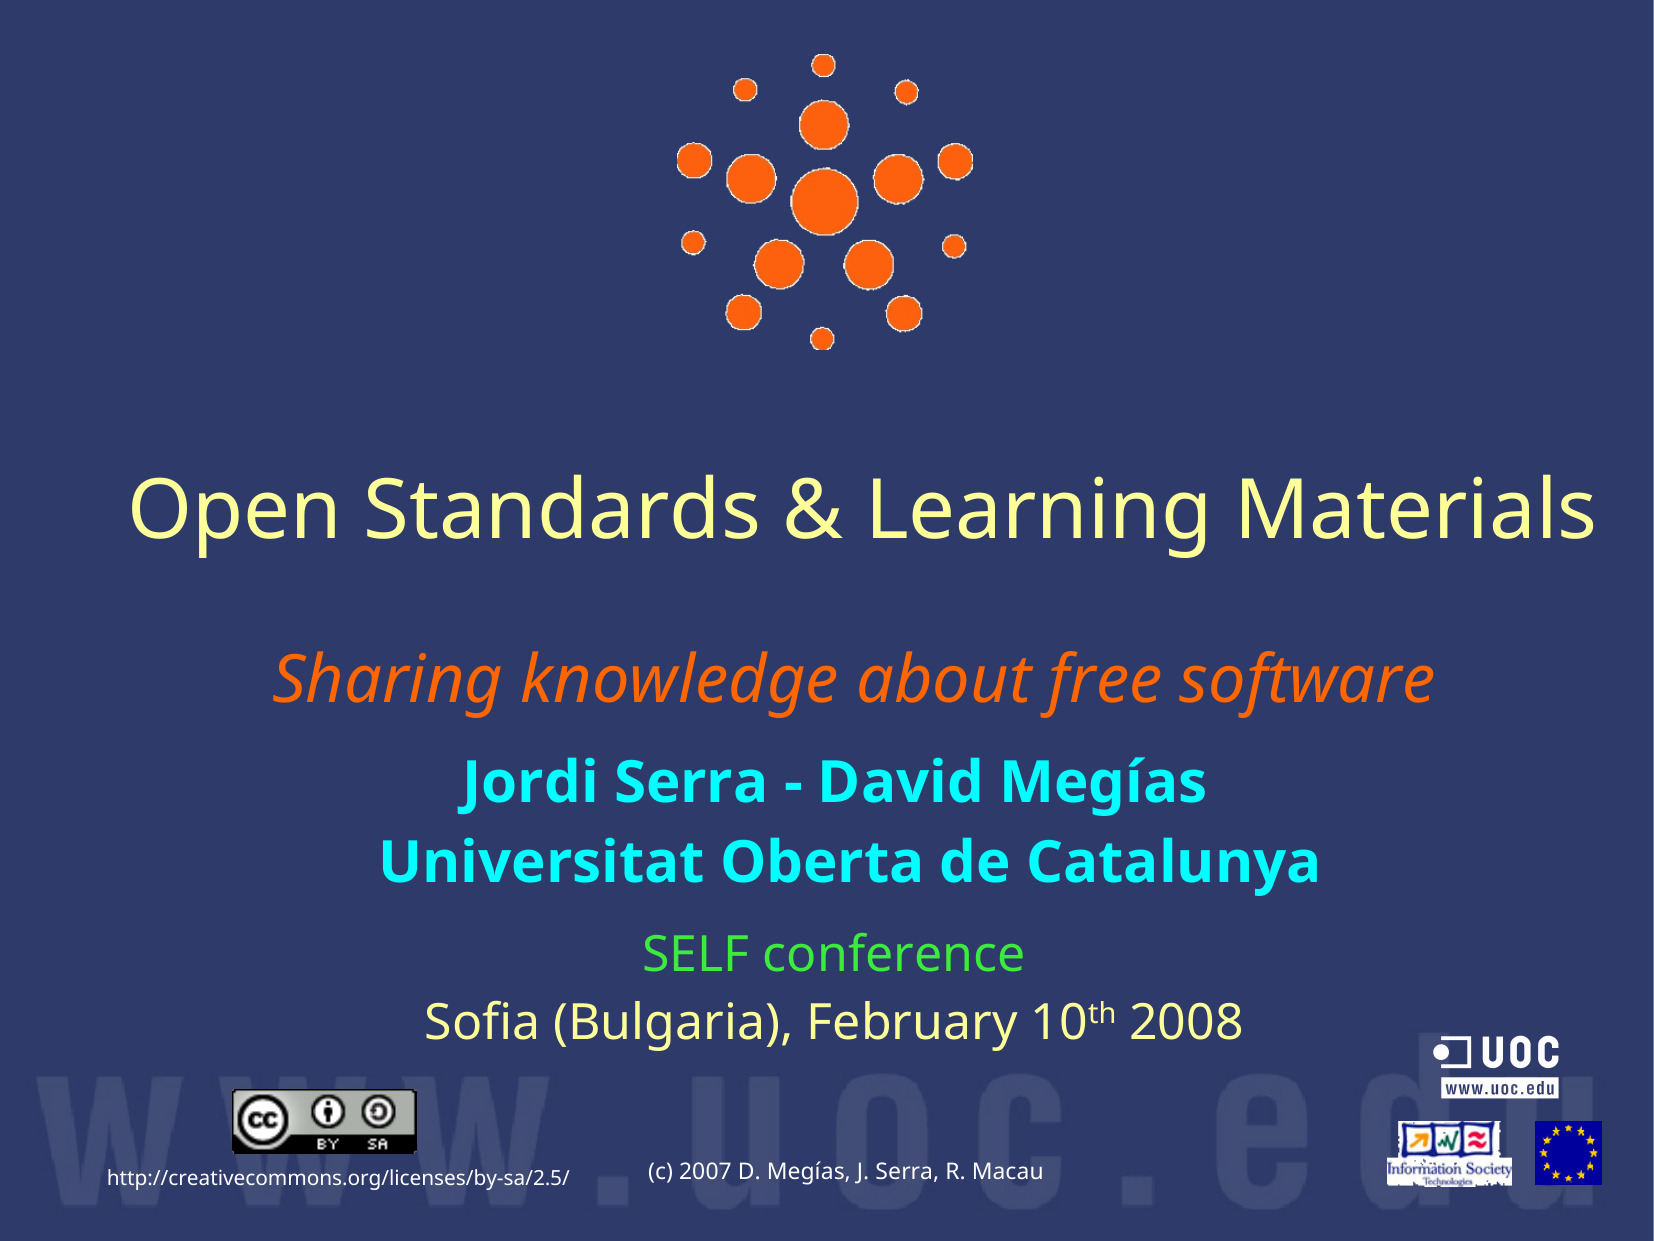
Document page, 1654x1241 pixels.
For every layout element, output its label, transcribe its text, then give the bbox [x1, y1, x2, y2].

text_box Sharing knowledge about free software [272, 631, 1433, 707]
picture [0, 0, 1654, 1241]
text_box Open Standards & Learning Materials [127, 449, 1572, 740]
text_box Jordi Serra - David Megías Universitat Oberta de Catalunya [75, 740, 1610, 988]
text_box SELF conference Sofia (Bulgaria), February 10th 2008 [424, 988, 1216, 1074]
